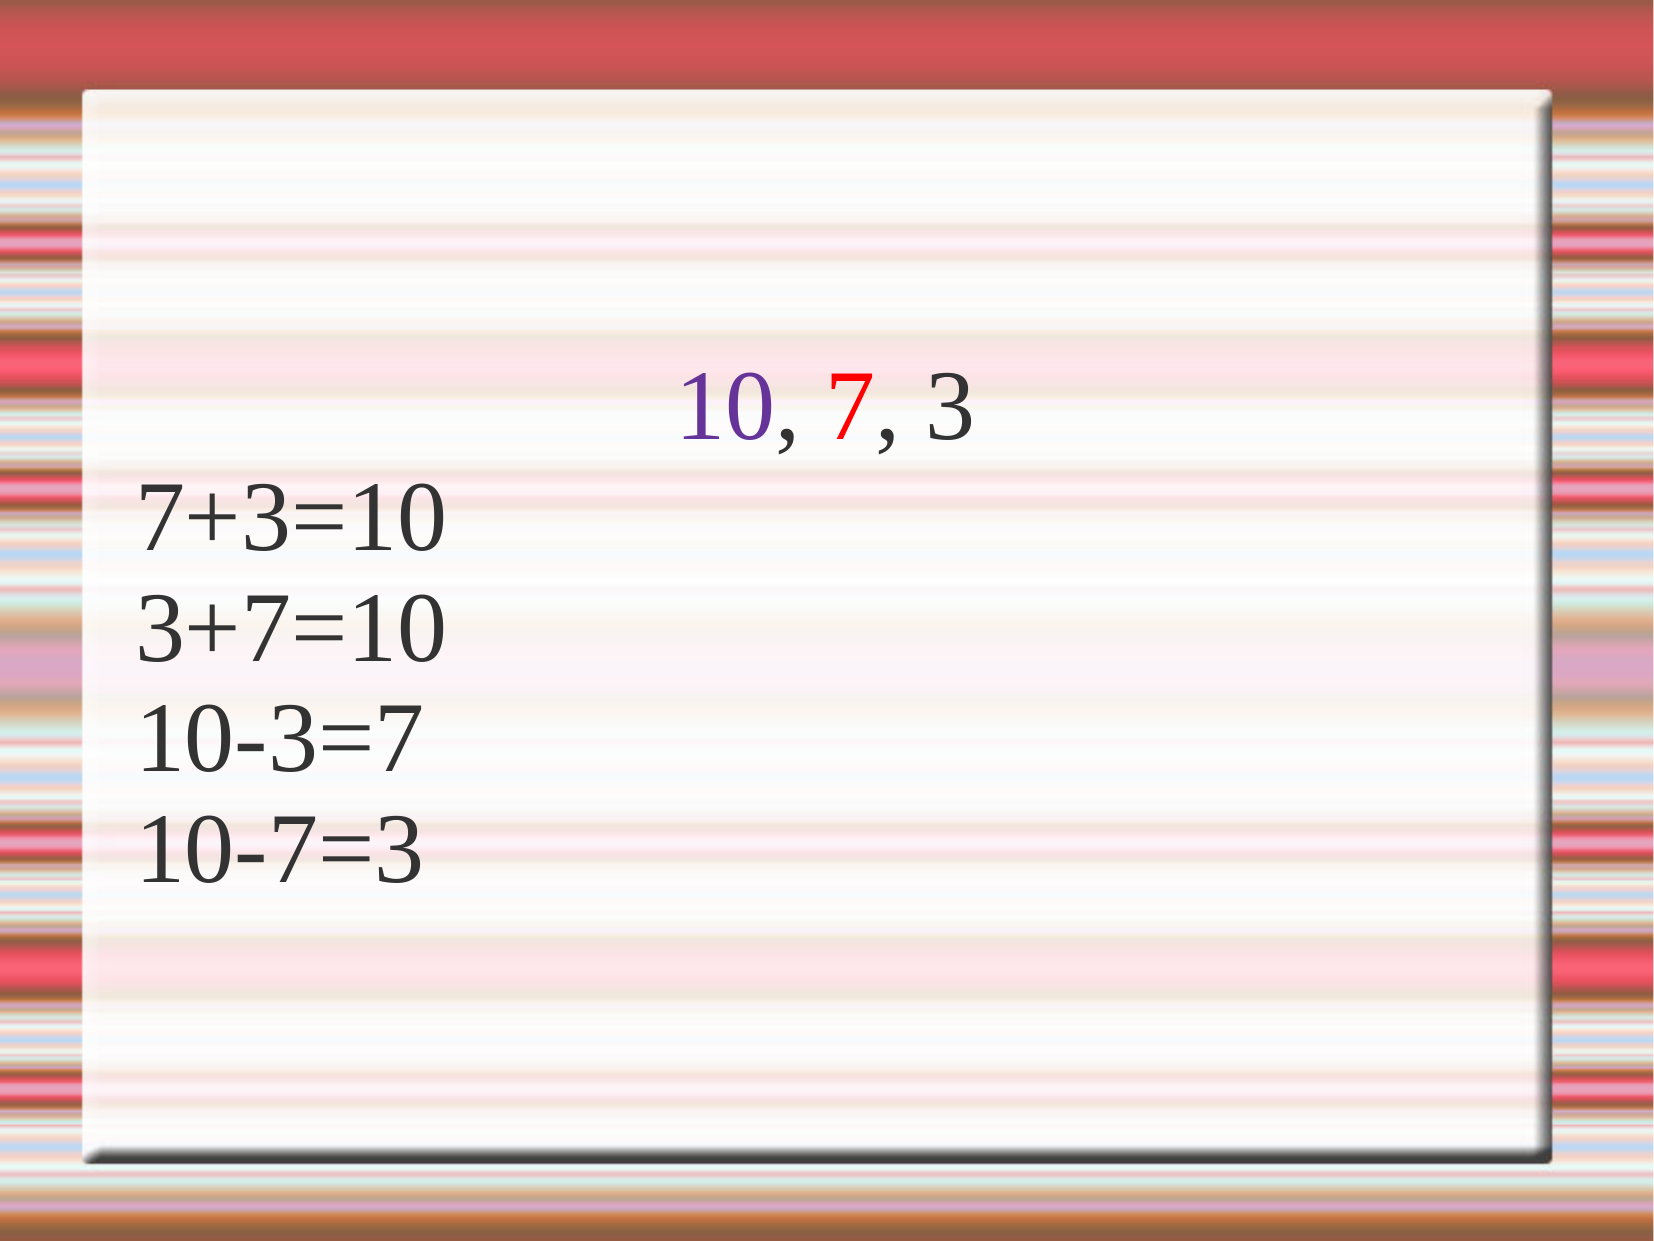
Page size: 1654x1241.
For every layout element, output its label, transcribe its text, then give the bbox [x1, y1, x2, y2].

picture [0, 0, 1654, 1241]
list 10, 7, 3 7+3=10 3+7=10 10-3=7 10-7=3 [134, 350, 1516, 1132]
